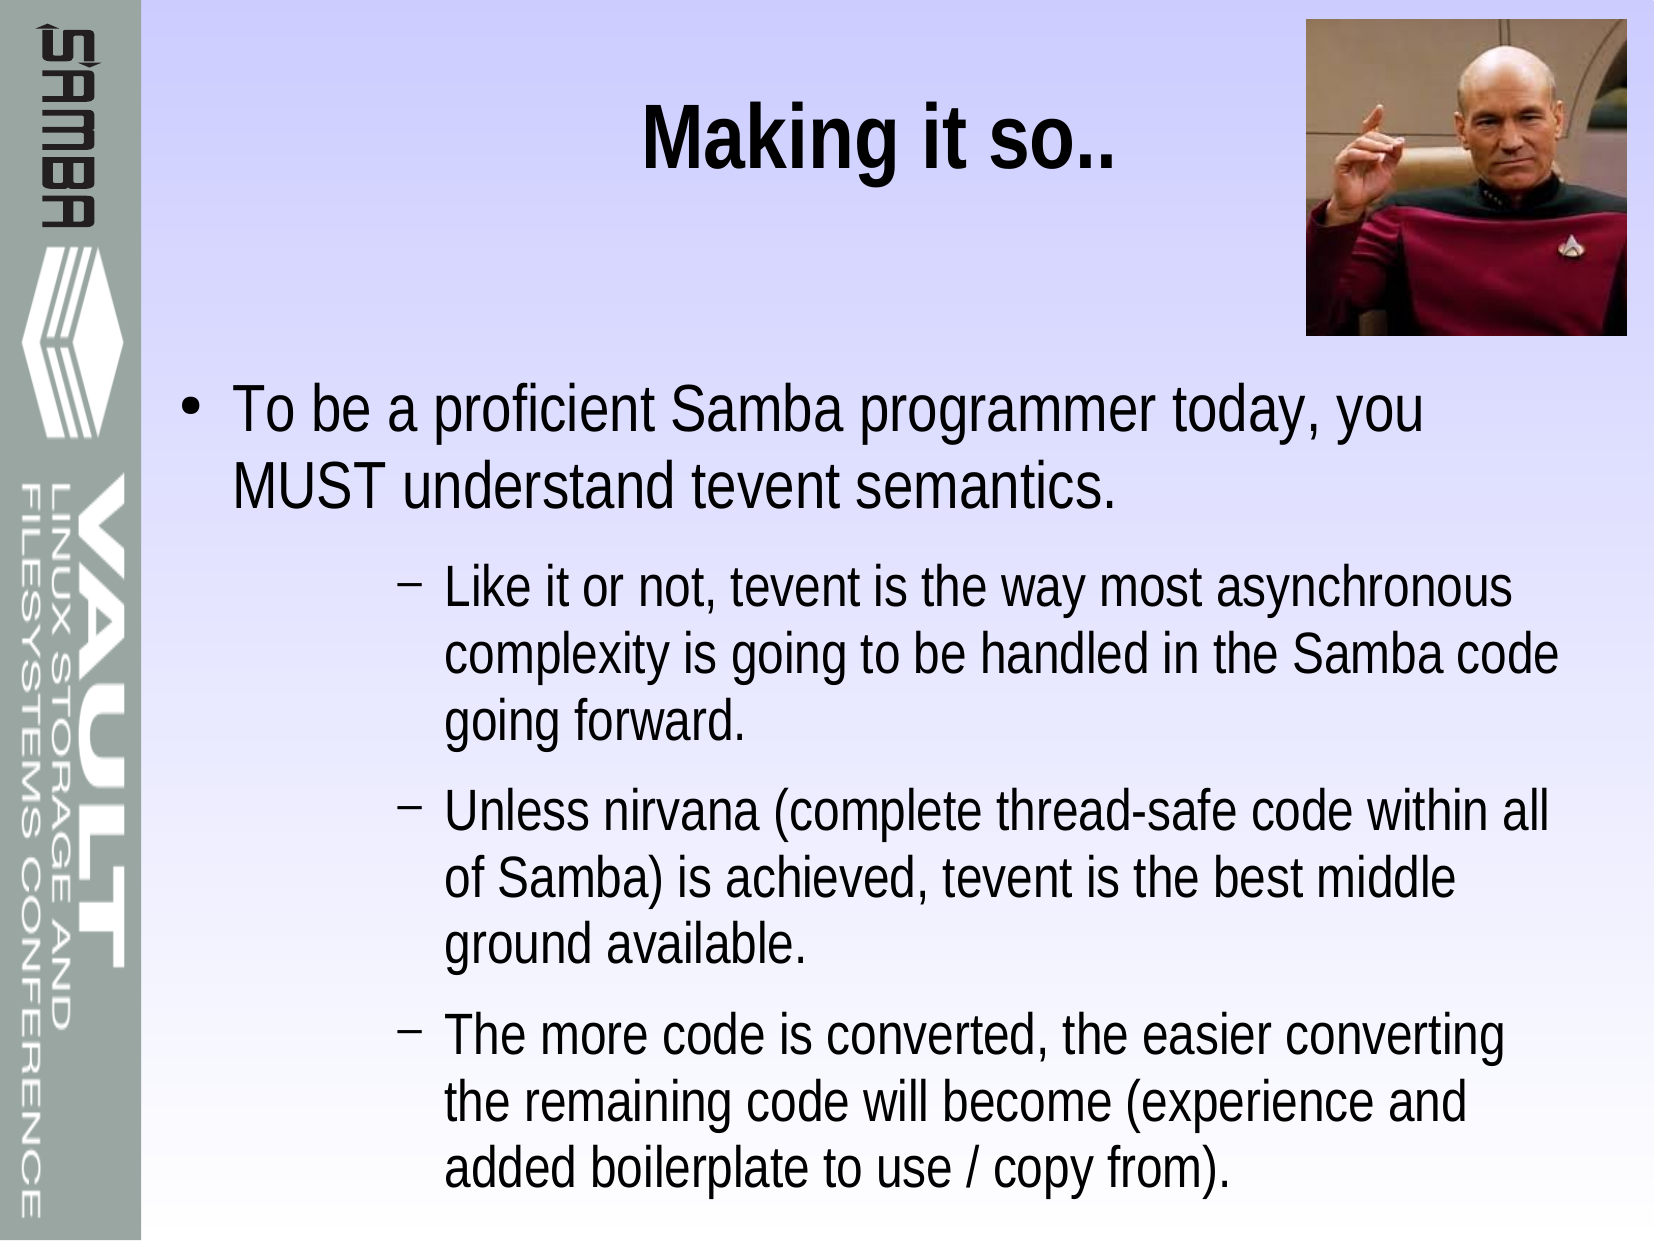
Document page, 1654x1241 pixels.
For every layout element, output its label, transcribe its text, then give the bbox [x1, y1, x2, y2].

picture [0, 241, 145, 1225]
picture [1306, 19, 1627, 336]
list To be a proficient Samba programmer today, you MUST understand tevent semantics. Like it or not, tevent is the way most asynchronous complexity is going to be handled in the Samba code going forward. Unless nirvana (complete thread-safe code within all of Samba) is achieved, tevent is the best middle ground available. The more code is converted, the easier converting the remaining code will become (experience and added boilerplate to use / copy from). [161, 369, 1574, 1211]
title Making it so.. [173, 31, 1306, 239]
